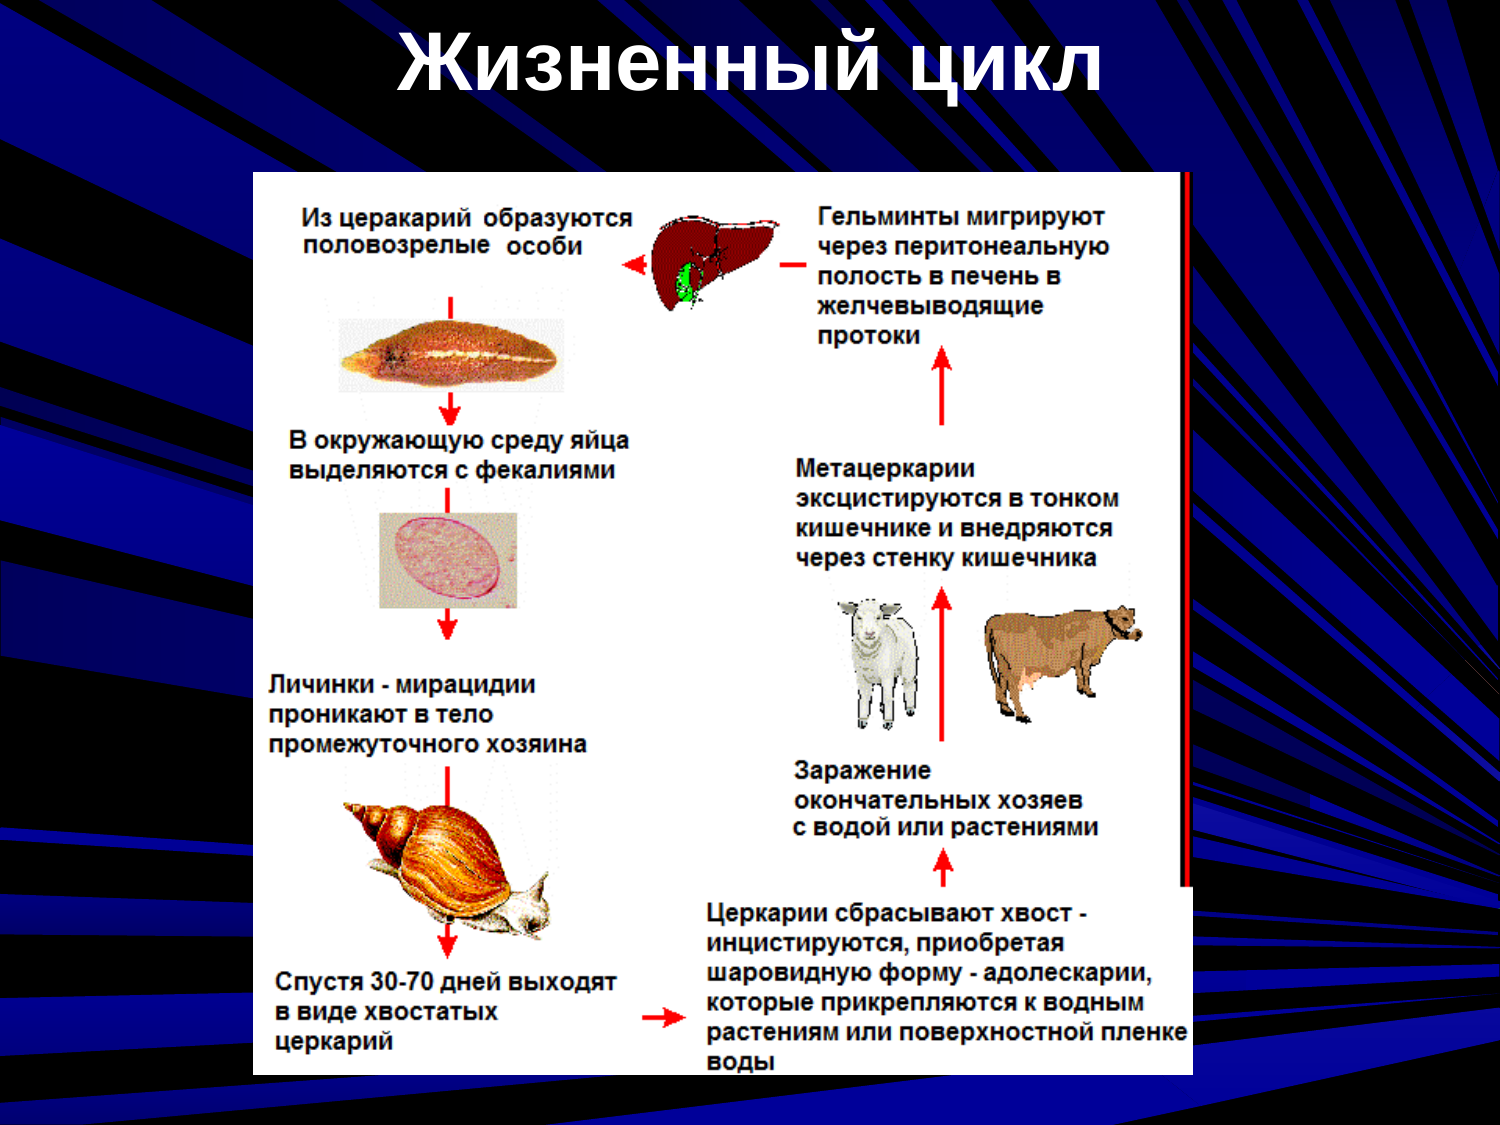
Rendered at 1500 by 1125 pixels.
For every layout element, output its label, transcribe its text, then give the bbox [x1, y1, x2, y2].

title Жизненный цикл [76, 0, 1427, 188]
picture [253, 172, 1193, 1075]
